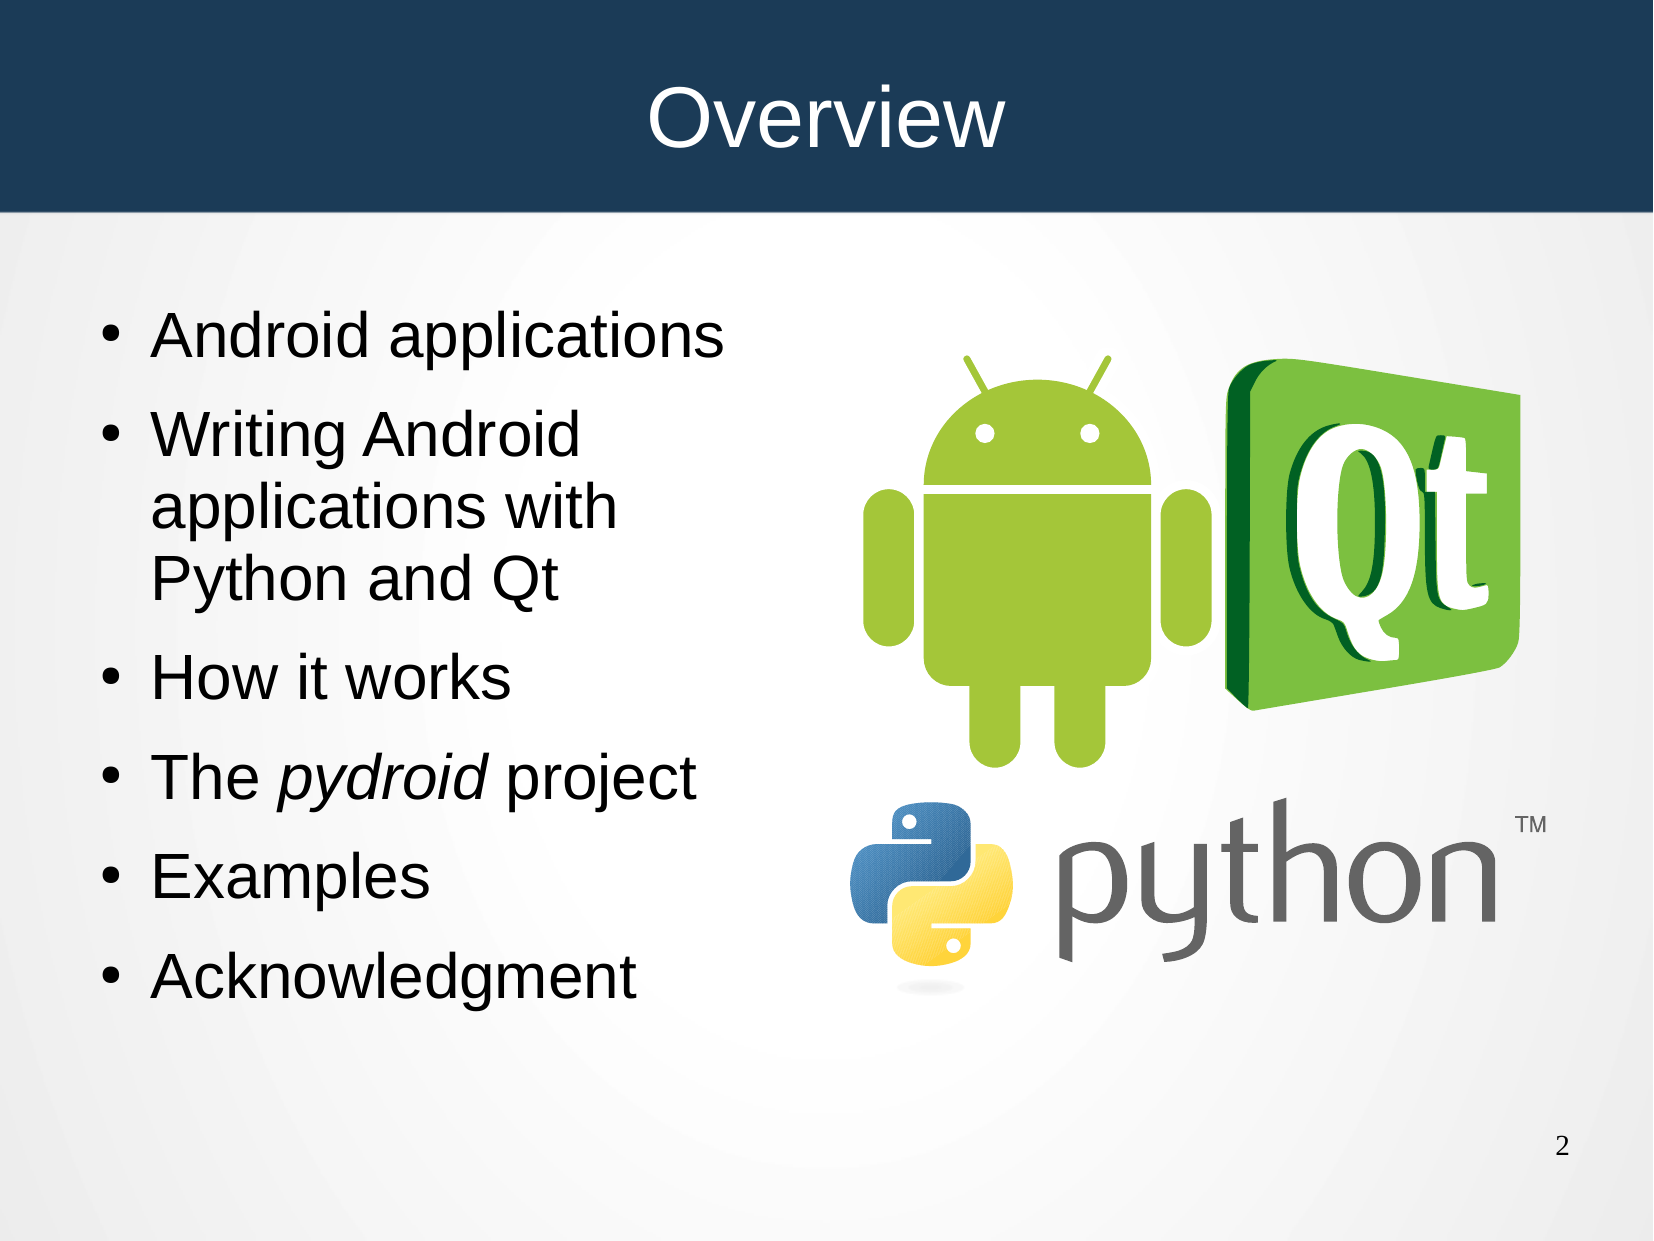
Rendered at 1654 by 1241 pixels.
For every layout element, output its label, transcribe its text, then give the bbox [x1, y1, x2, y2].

title Overview [82, 47, 1571, 189]
picture [0, 0, 1653, 1241]
list Android applications Writing Android applications with Python and Qt How it works The pydroid project Examples Acknowledgment [82, 299, 809, 1019]
